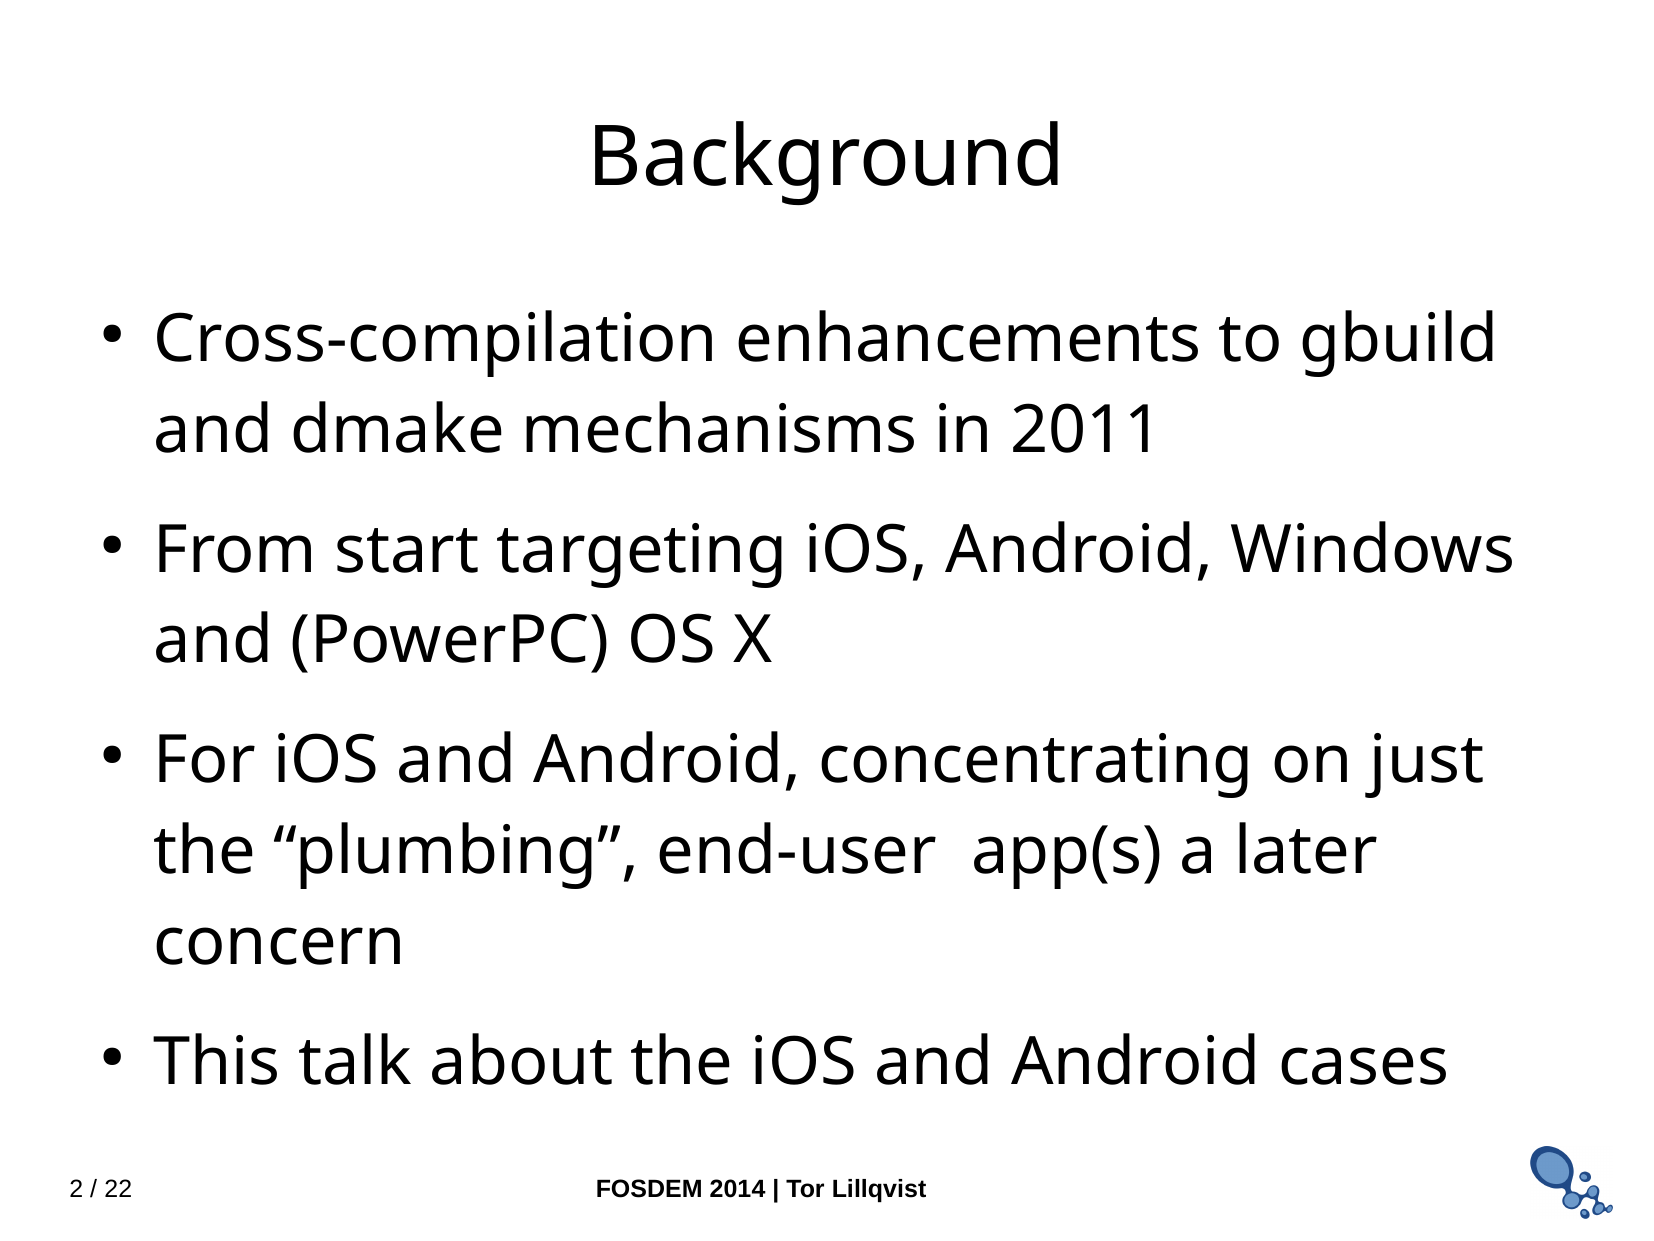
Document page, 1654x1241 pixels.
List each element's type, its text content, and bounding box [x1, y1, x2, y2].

title Background [82, 49, 1571, 257]
list Cross-compilation enhancements to gbuild and dmake mechanisms in 2011 From start targeting iOS, Android, Windows and (PowerPC) OS X For iOS and Android, concentrating on just the “plumbing”, end-user app(s) a later concern This talk about the iOS and Android cases [82, 290, 1538, 1141]
picture [1530, 1146, 1613, 1219]
